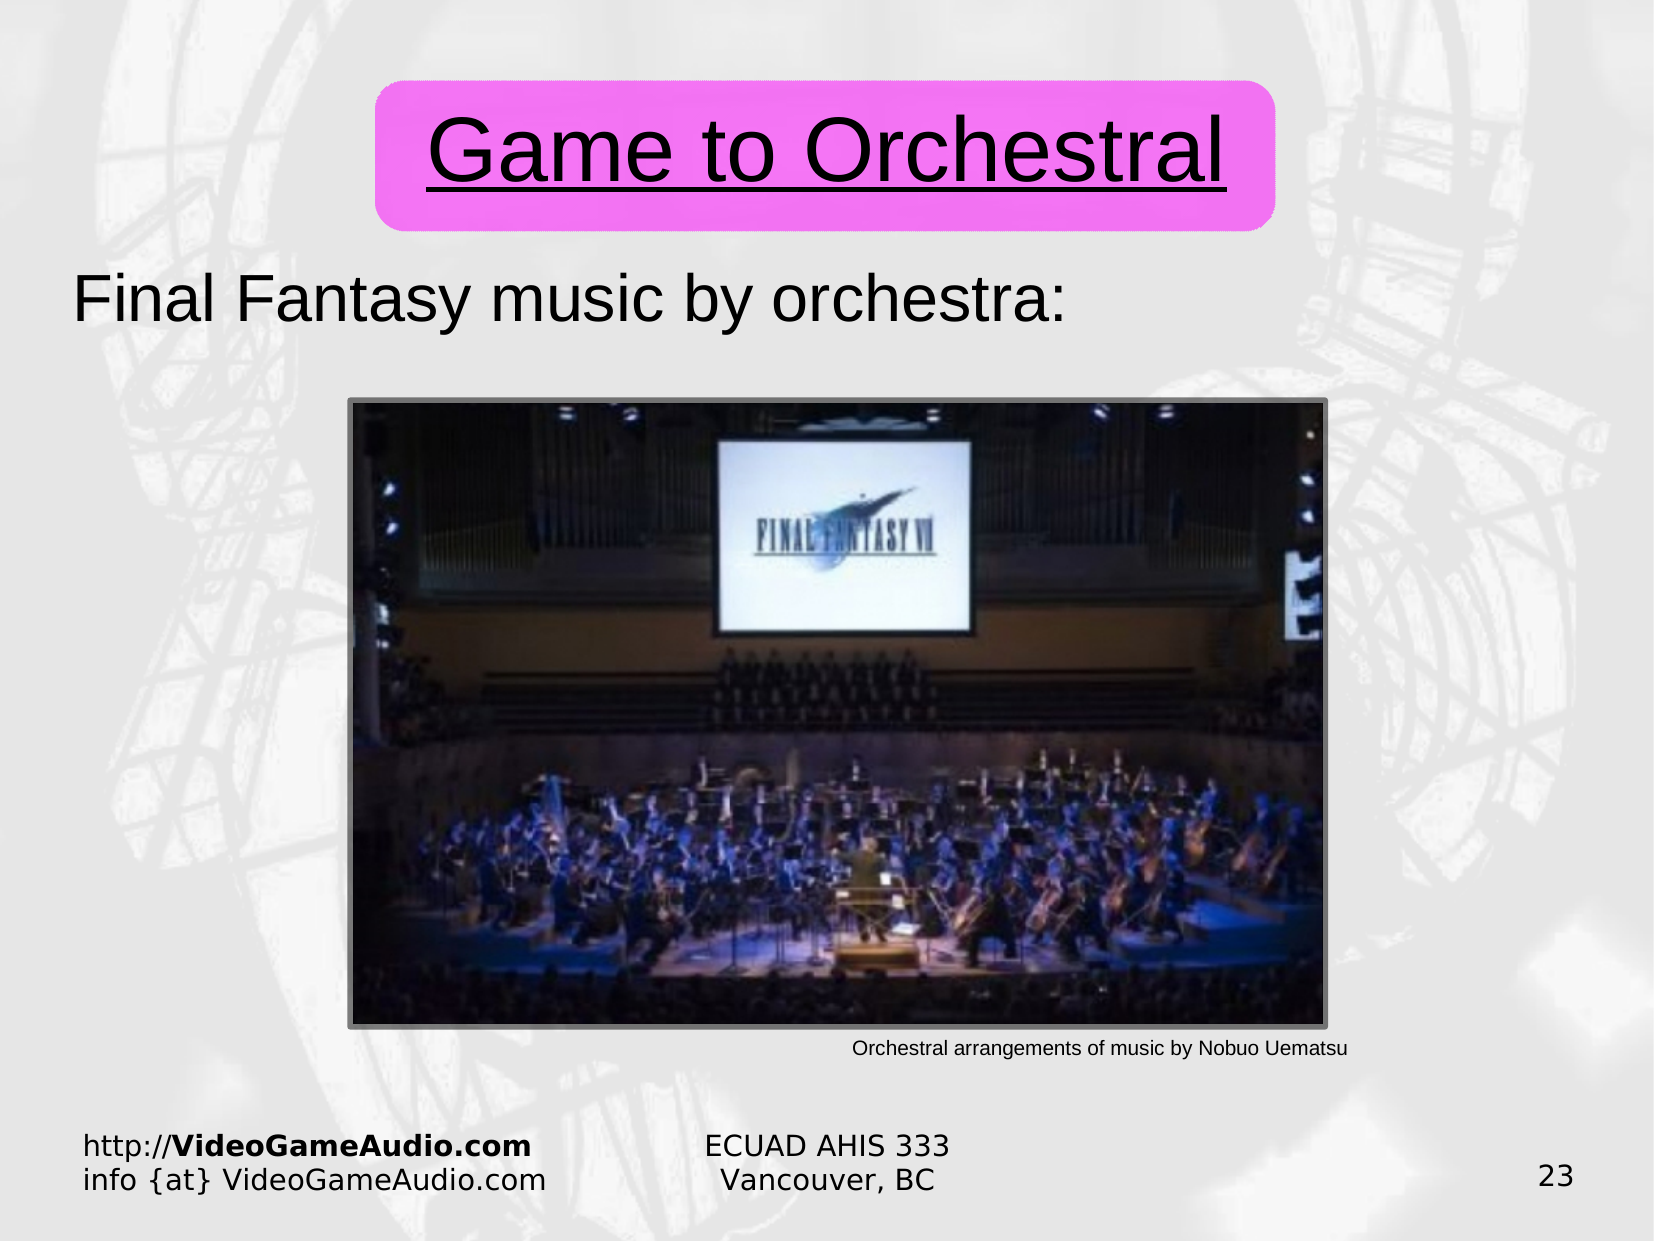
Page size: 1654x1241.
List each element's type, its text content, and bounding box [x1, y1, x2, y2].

text_box Final Fantasy music by orchestra: [57, 258, 1613, 468]
title Game to Orchestral [82, 49, 1571, 257]
picture [0, 0, 1654, 1241]
